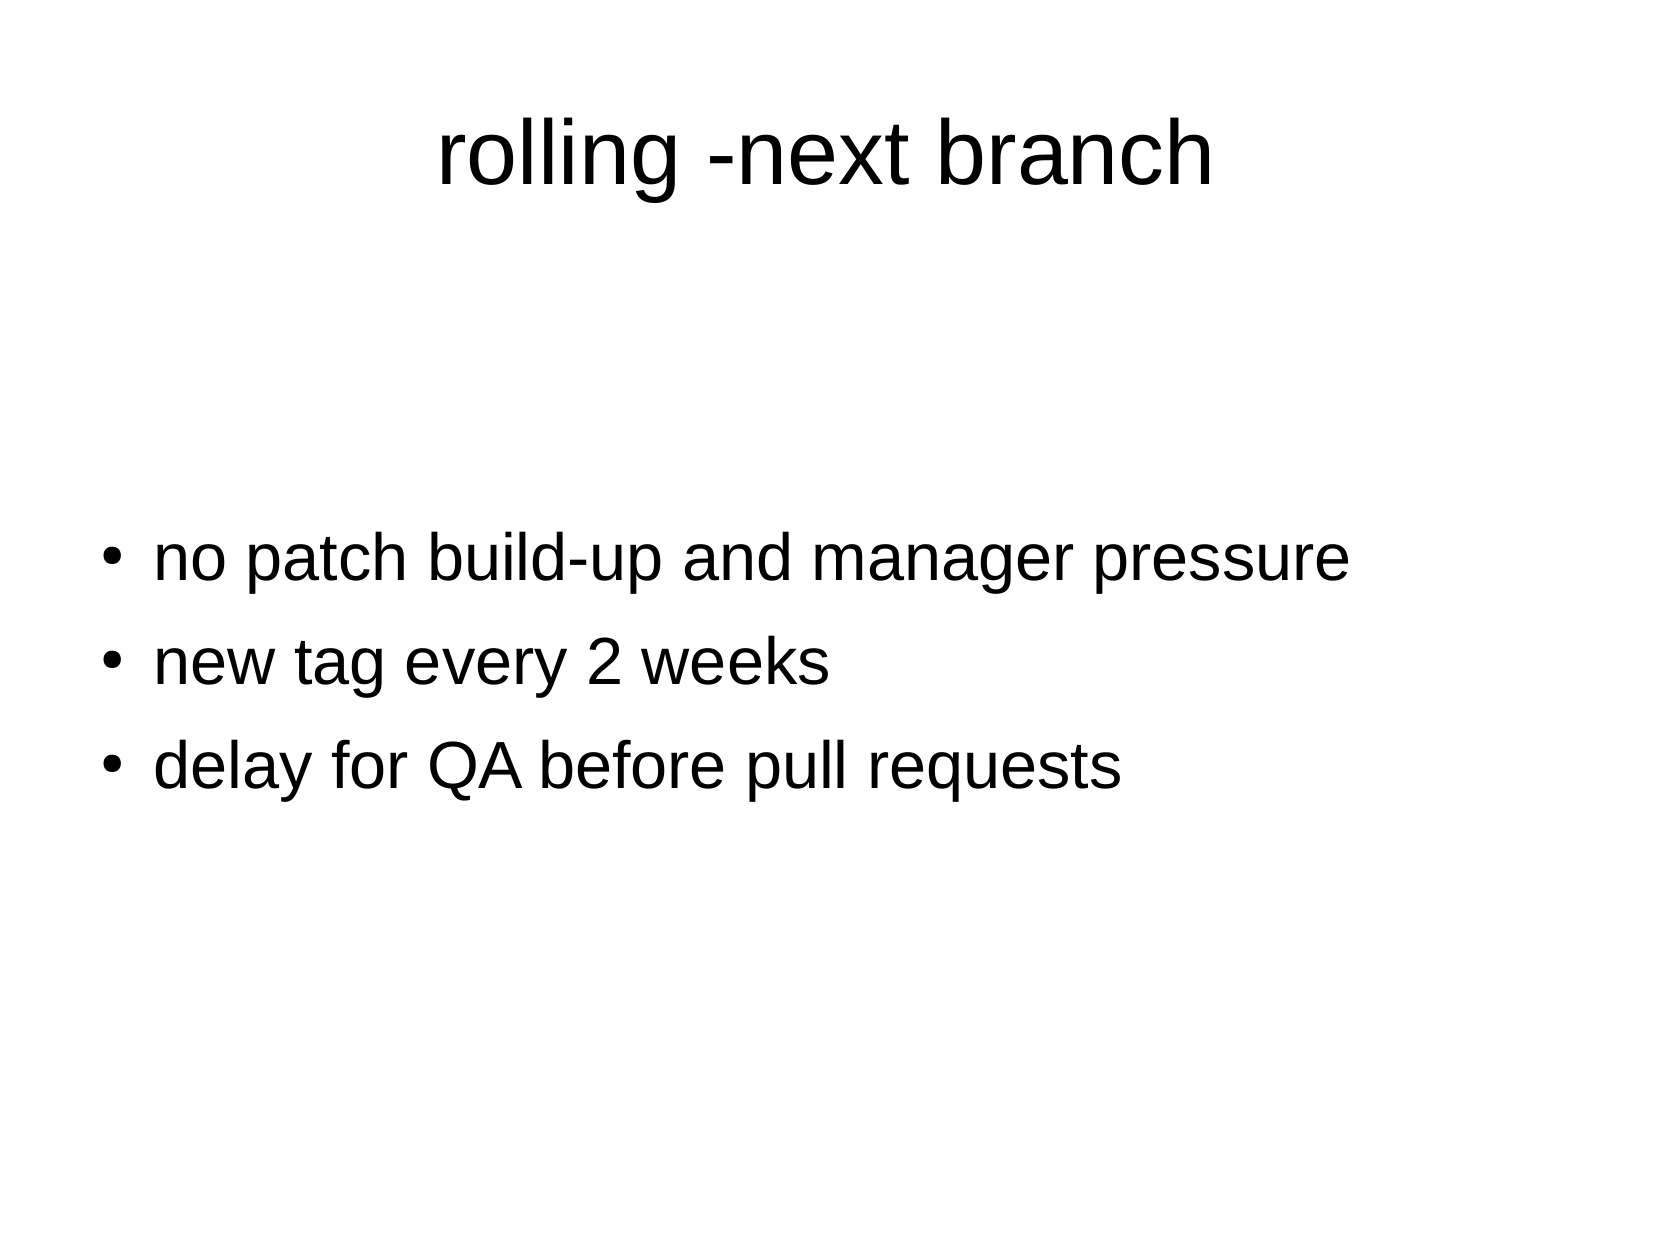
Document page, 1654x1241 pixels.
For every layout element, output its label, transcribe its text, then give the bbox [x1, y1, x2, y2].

list no patch build-up and manager pressure new tag every 2 weeks delay for QA before pull requests [82, 519, 1571, 1109]
title rolling -next branch [82, 49, 1571, 257]
